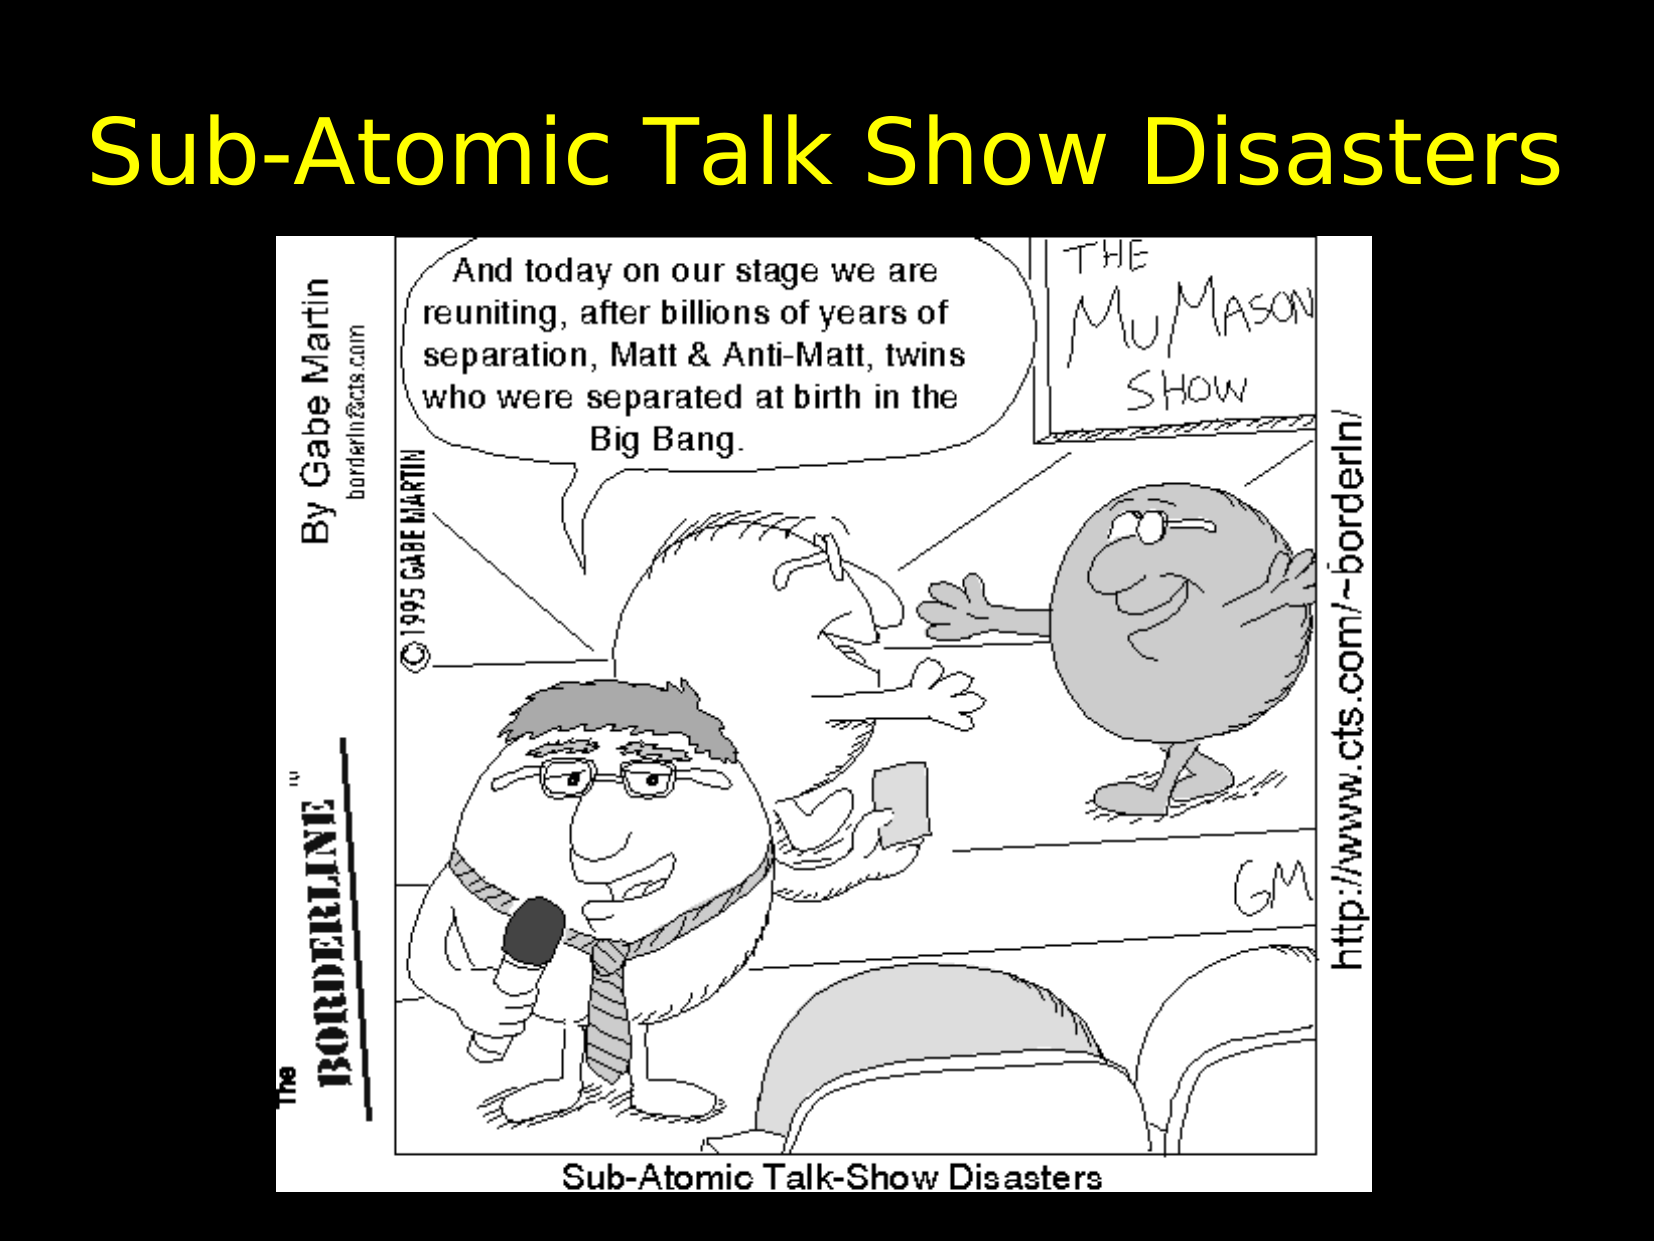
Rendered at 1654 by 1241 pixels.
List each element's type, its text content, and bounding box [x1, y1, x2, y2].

picture [276, 236, 1372, 1192]
title Sub-Atomic Talk Show Disasters [82, 49, 1571, 257]
